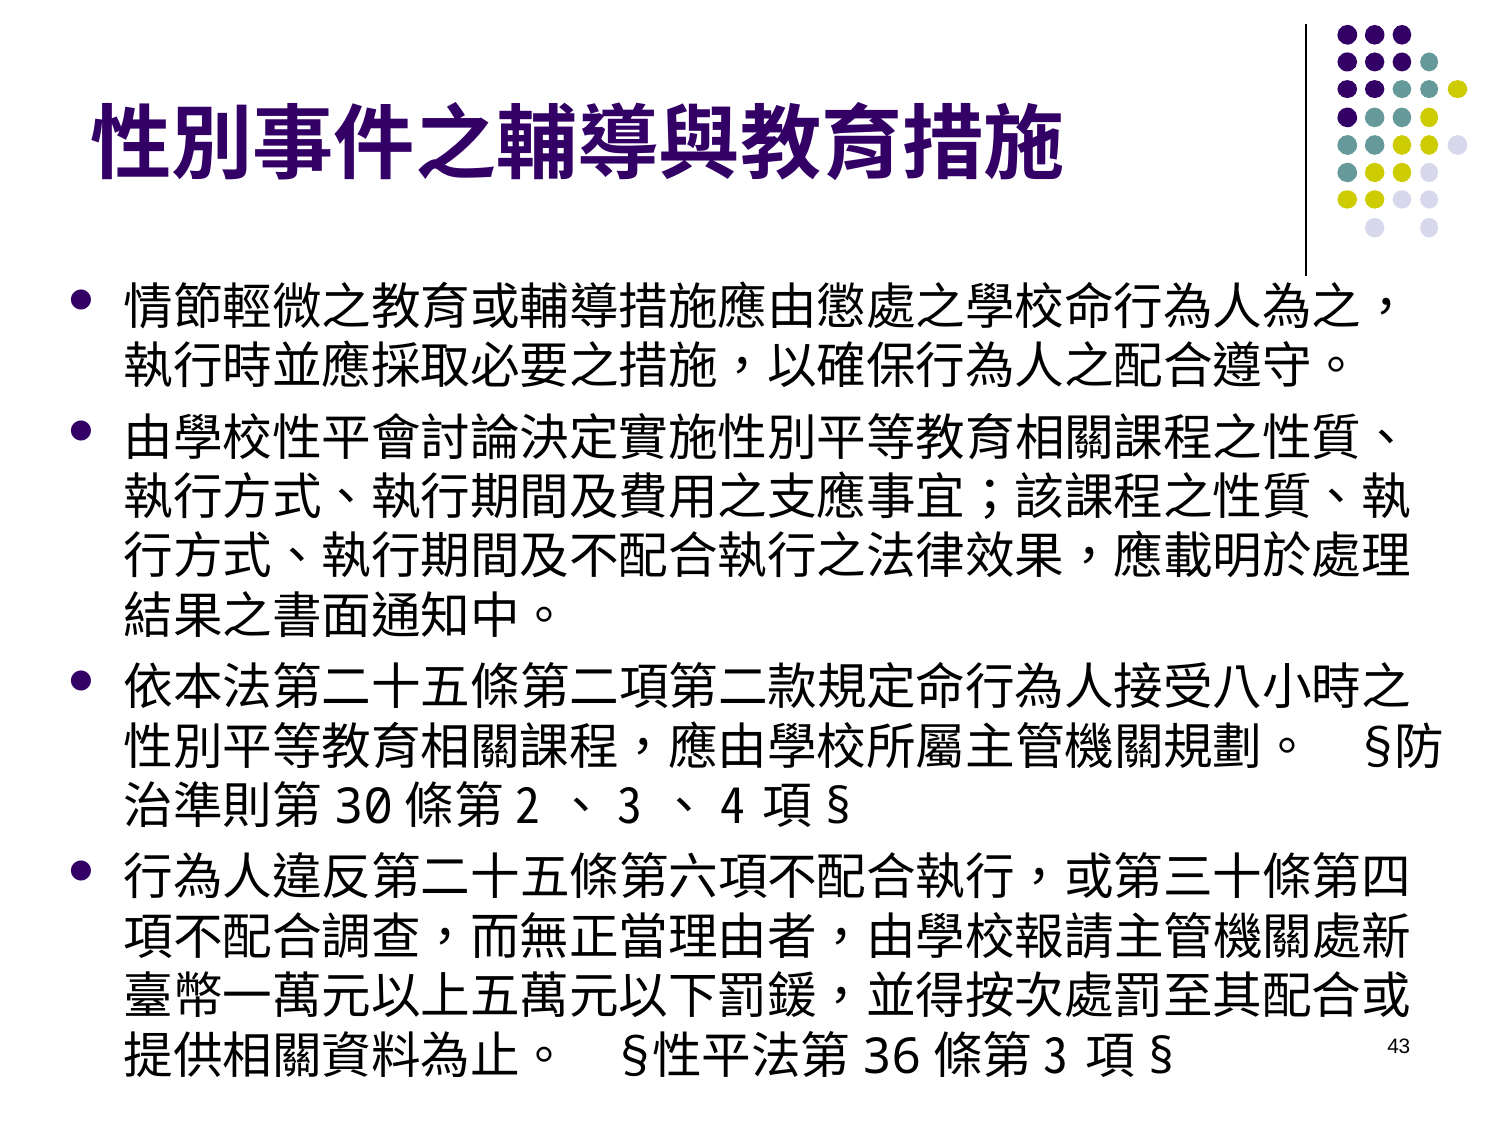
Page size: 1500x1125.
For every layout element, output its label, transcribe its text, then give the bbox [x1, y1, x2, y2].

list 情節輕微之教育或輔導措施應由懲處之學校命行為人為之，執行時並應採取必要之措施，以確保行為人之配合遵守。 由學校性平會討論決定實施性別平等教育相關課程之性質、執行方式、執行期間及費用之支應事宜；該課程之性質、執行方式、執行期間及不配合執行之法律效果，應載明於處理結果之書面通知中。 依本法第二十五條第二項第二款規定命行為人接受八小時之性別平等教育相關課程，應由學校所屬主管機關規劃。 §防治準則第30條第2、3、4項§ 行為人違反第二十五條第六項不配合執行，或第三十條第四項不配合調查，而無正當理由者，由學校報請主管機關處新臺幣一萬元以上五萬元以下罰鍰，並得按次處罰至其配合或提供相關資料為止。 §性平法第36條第3項§ [53, 267, 1471, 1092]
title 性別事件之輔導與教育措施 [74, 20, 1313, 197]
text_box <number> [1074, 1025, 1426, 1101]
